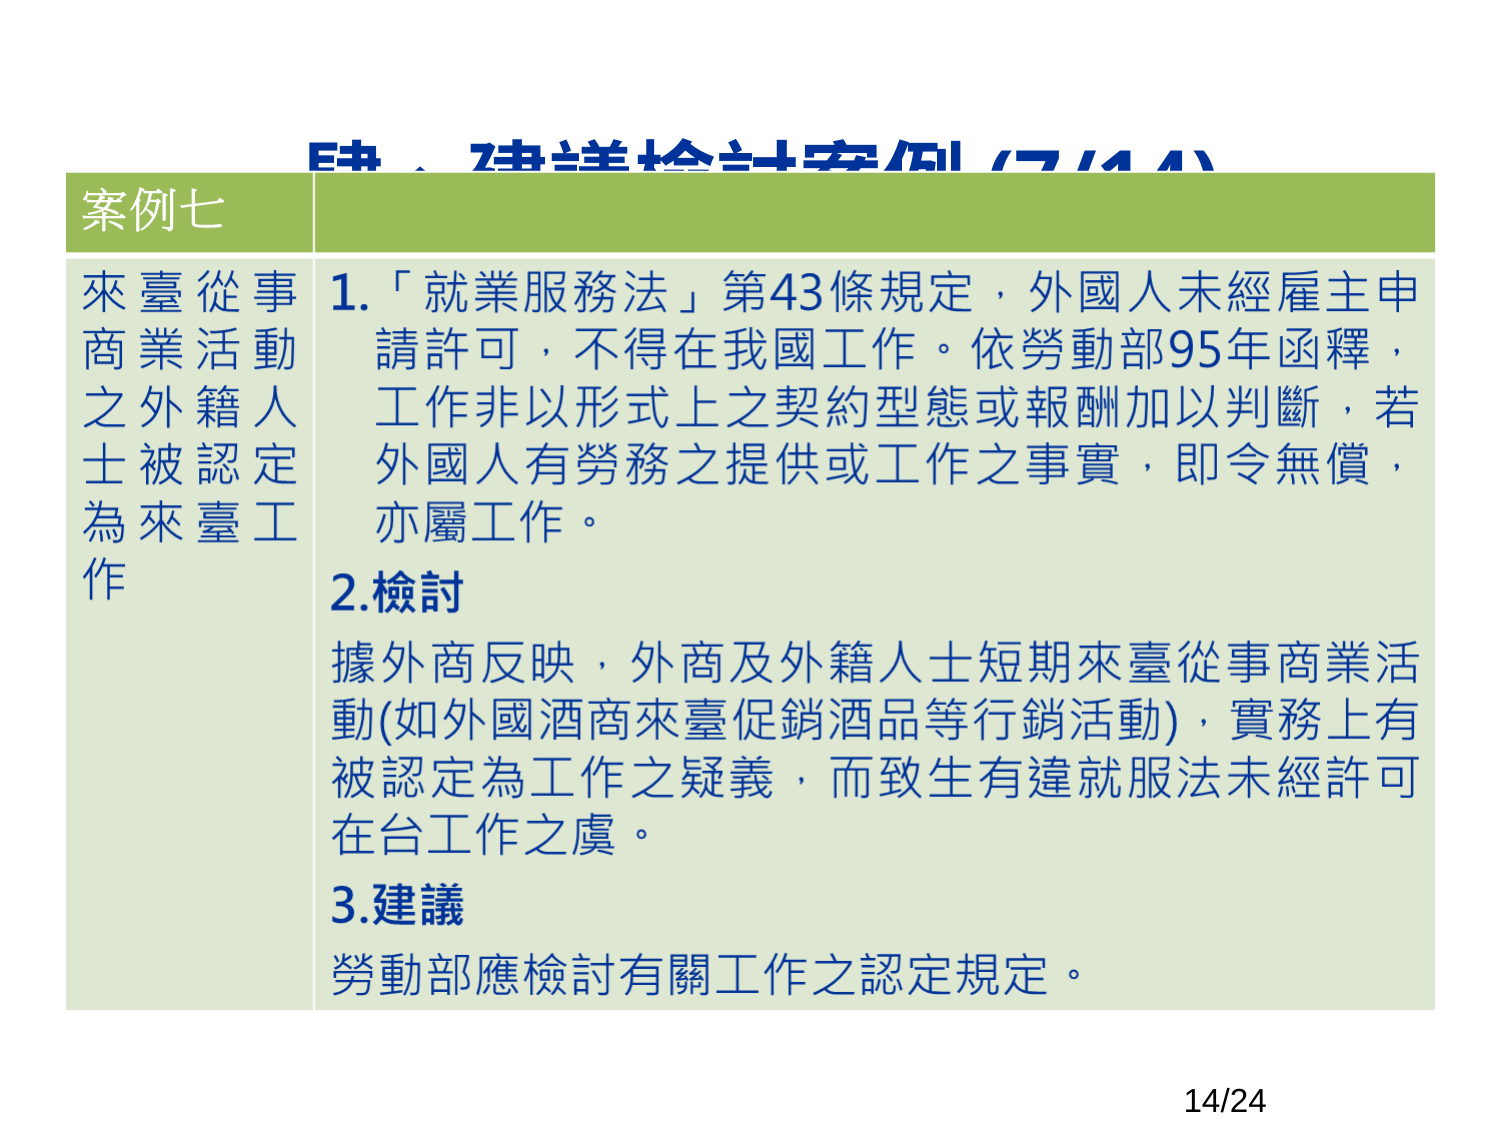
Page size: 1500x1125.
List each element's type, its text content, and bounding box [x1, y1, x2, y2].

text_box 肆、建議檢討案例(7/14) [9, 19, 1500, 152]
picture [64, 164, 1437, 1033]
